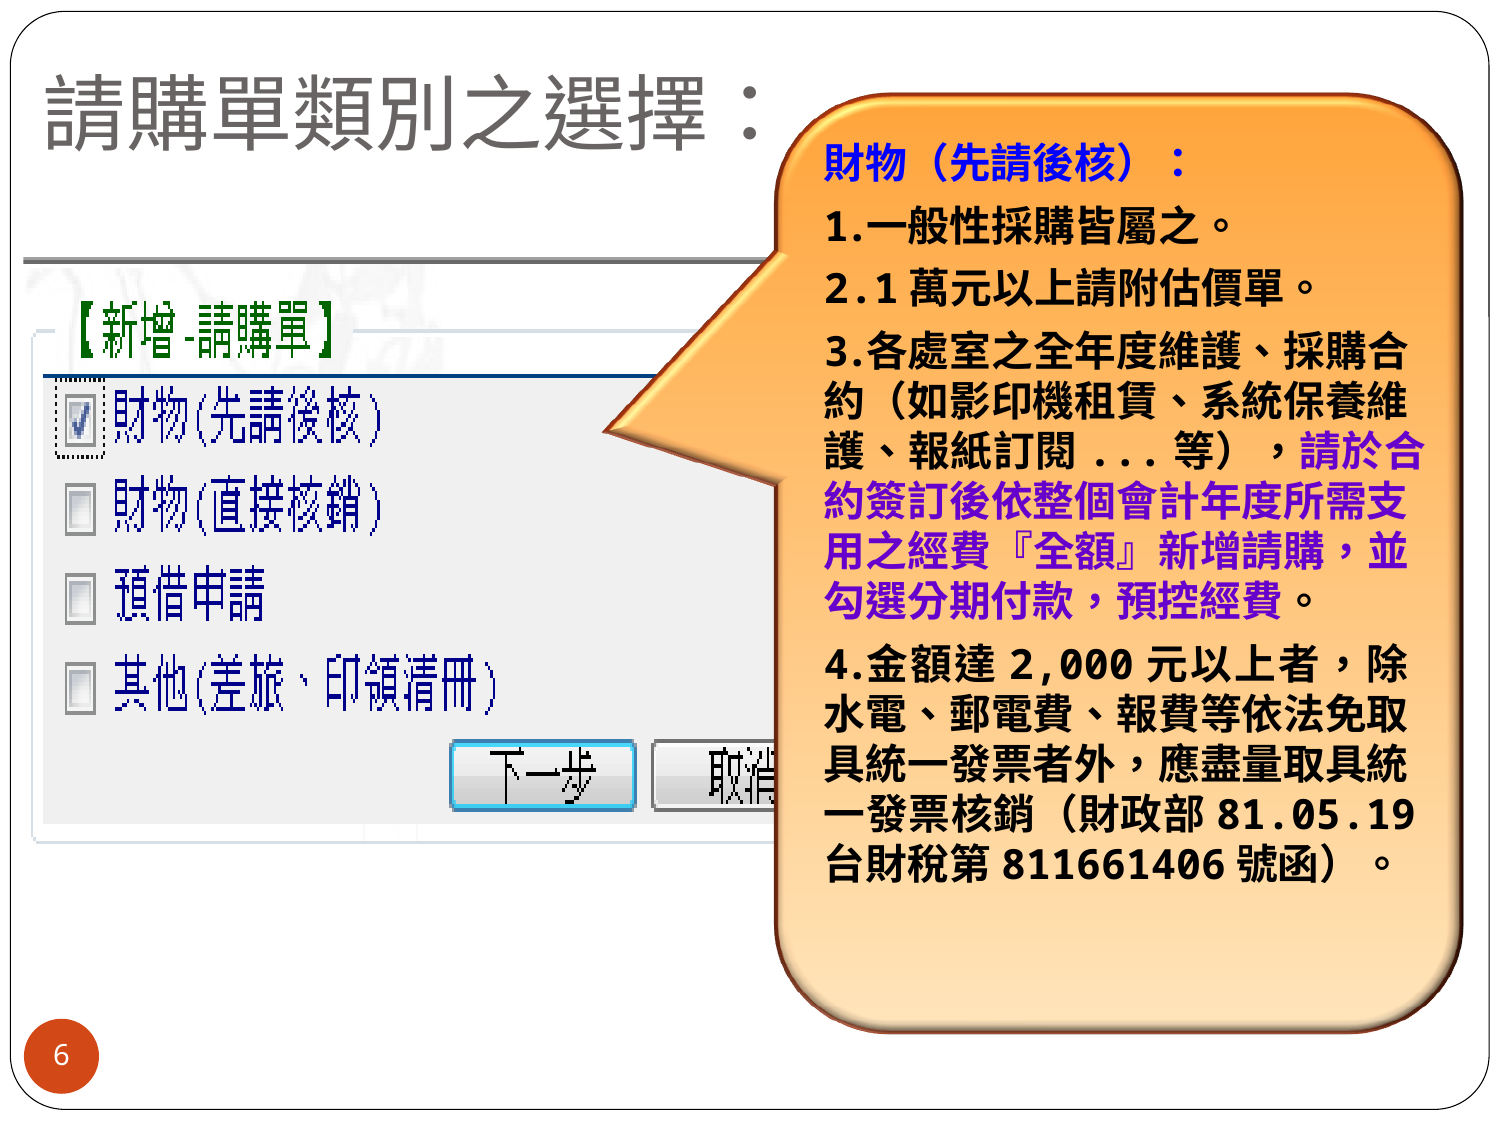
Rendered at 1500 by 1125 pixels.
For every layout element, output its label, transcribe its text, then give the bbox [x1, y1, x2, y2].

text_box 財物（先請後核）： 一般性採購皆屬之。 1萬元以上請附估價單。 各處室之全年度維護、採購合約（如影印機租賃、系統保養維護、報紙訂閱...等），請於合約簽訂後依整個會計年度所需支用之經費『全額』新增請購，並勾選分期付款，預控經費。 金額達2,000元以上者，除水電、郵電費、報費等依法免取具統一發票者外，應盡量取具統一發票核銷（財政部81.05.19台財稅第811661406號函）。 [816, 122, 1434, 1057]
text_box 請購單類別之選擇： [35, 45, 786, 176]
text_box [23, 1018, 99, 1094]
picture [23, 90, 1465, 1035]
